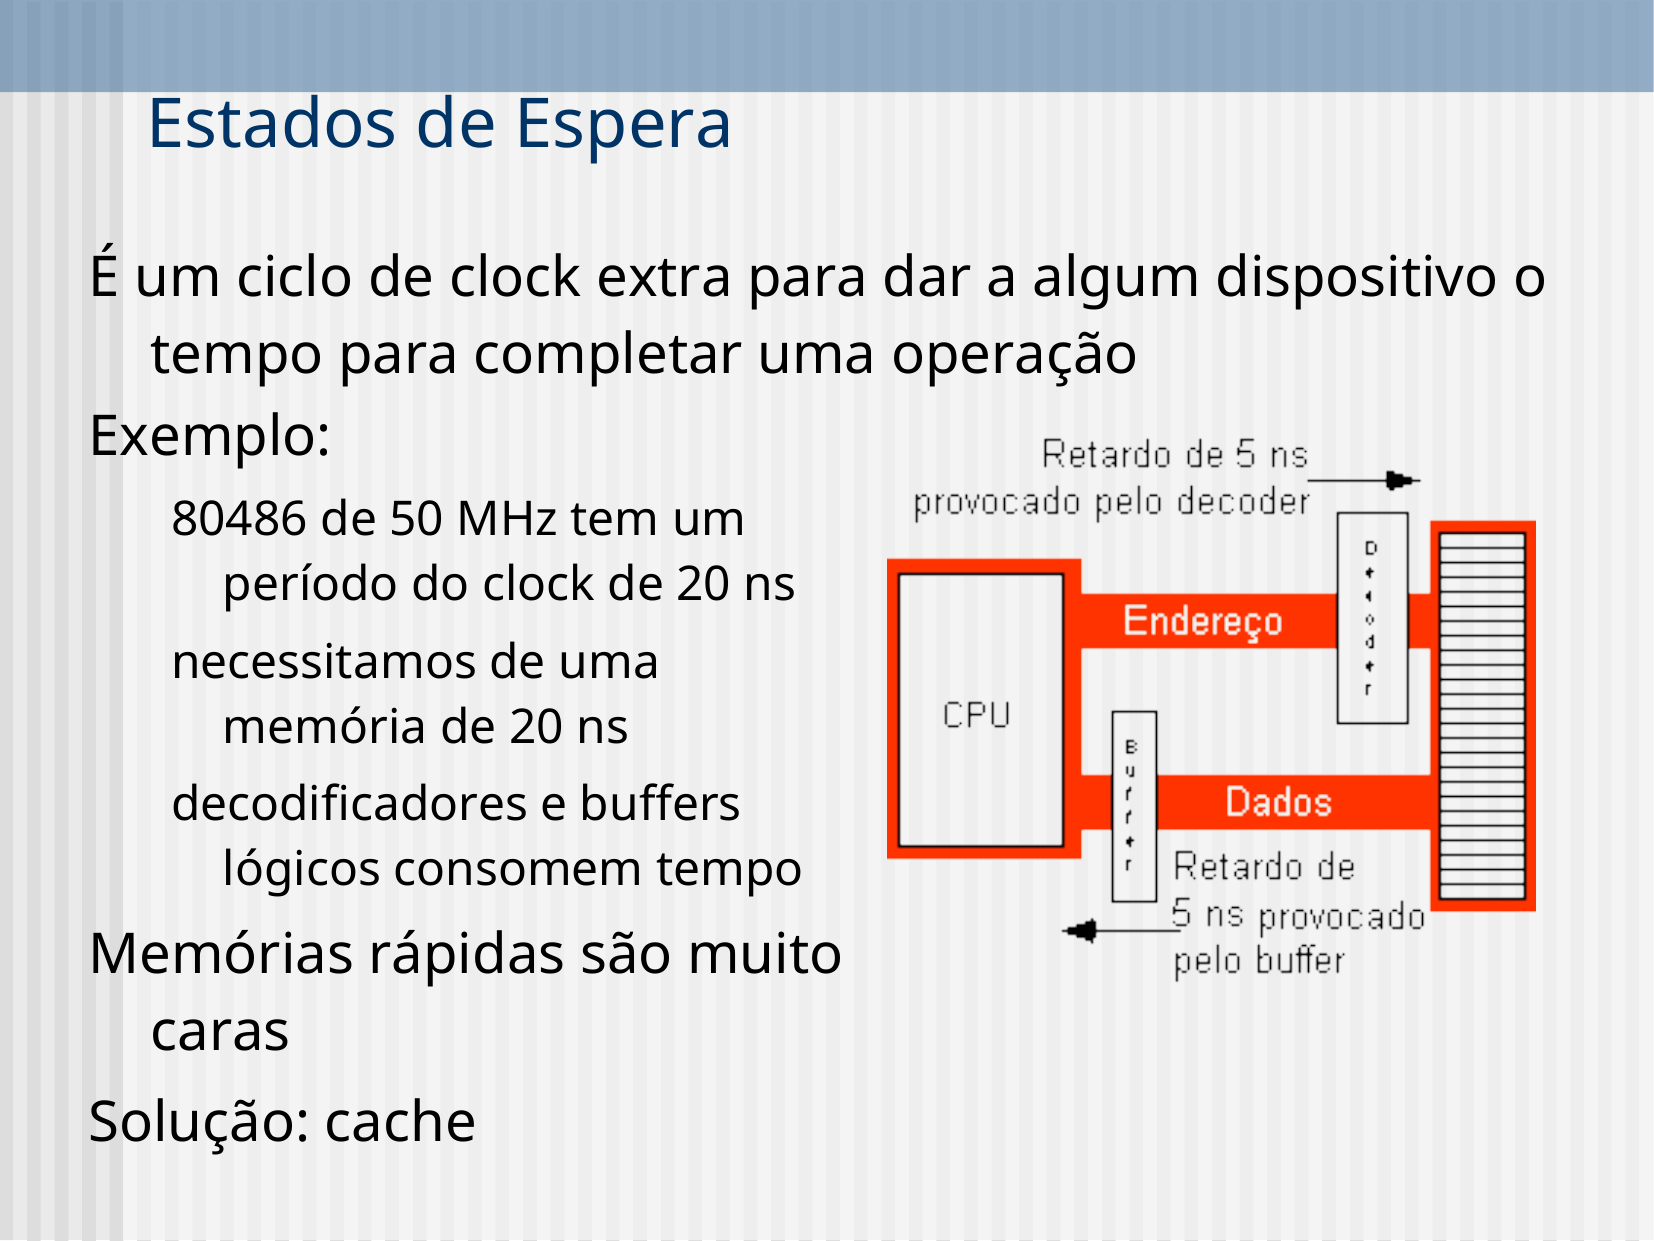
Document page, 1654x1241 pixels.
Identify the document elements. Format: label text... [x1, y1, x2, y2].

list É um ciclo de clock extra para dar a algum dispositivo o tempo para completar uma operação [88, 236, 1577, 414]
title Estados de Espera [146, 36, 1536, 204]
list Exemplo: 80486 de 50 MHz tem um período do clock de 20 ns necessitamos de uma memória de 20 ns decodificadores e buffers lógicos consomem tempo Memórias rápidas são muito caras Solução: cache [88, 395, 857, 1082]
picture [887, 413, 1536, 986]
